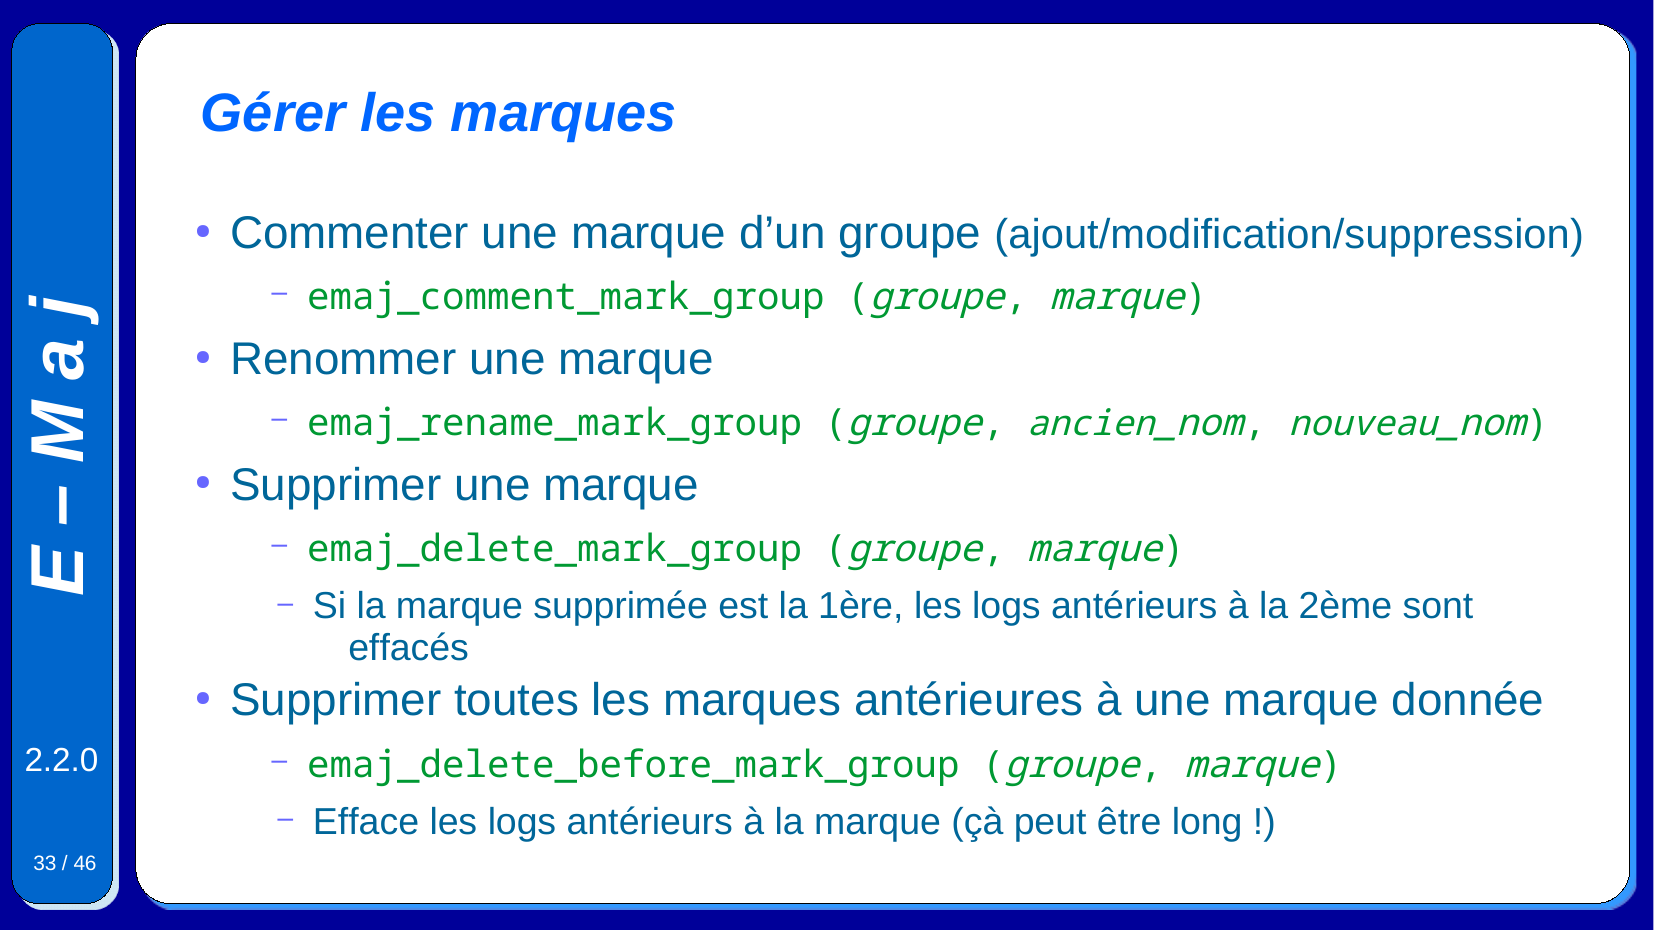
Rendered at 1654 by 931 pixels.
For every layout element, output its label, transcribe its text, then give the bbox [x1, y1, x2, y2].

title Gérer les marques [200, 34, 1575, 191]
list Commenter une marque d’un groupe (ajout/modification/suppression) emaj_comment_mark_group (groupe, marque) Renommer une marque emaj_rename_mark_group (groupe, ancien_nom, nouveau_nom) Supprimer une marque emaj_delete_mark_group (groupe, marque) Si la marque supprimée est la 1ère, les logs antérieurs à la 2ème sont effacés Supprimer toutes les marques antérieures à une marque donnée emaj_delete_before_mark_group (groupe, marque) Efface les logs antérieurs à la marque (çà peut être long !) [177, 206, 1587, 827]
